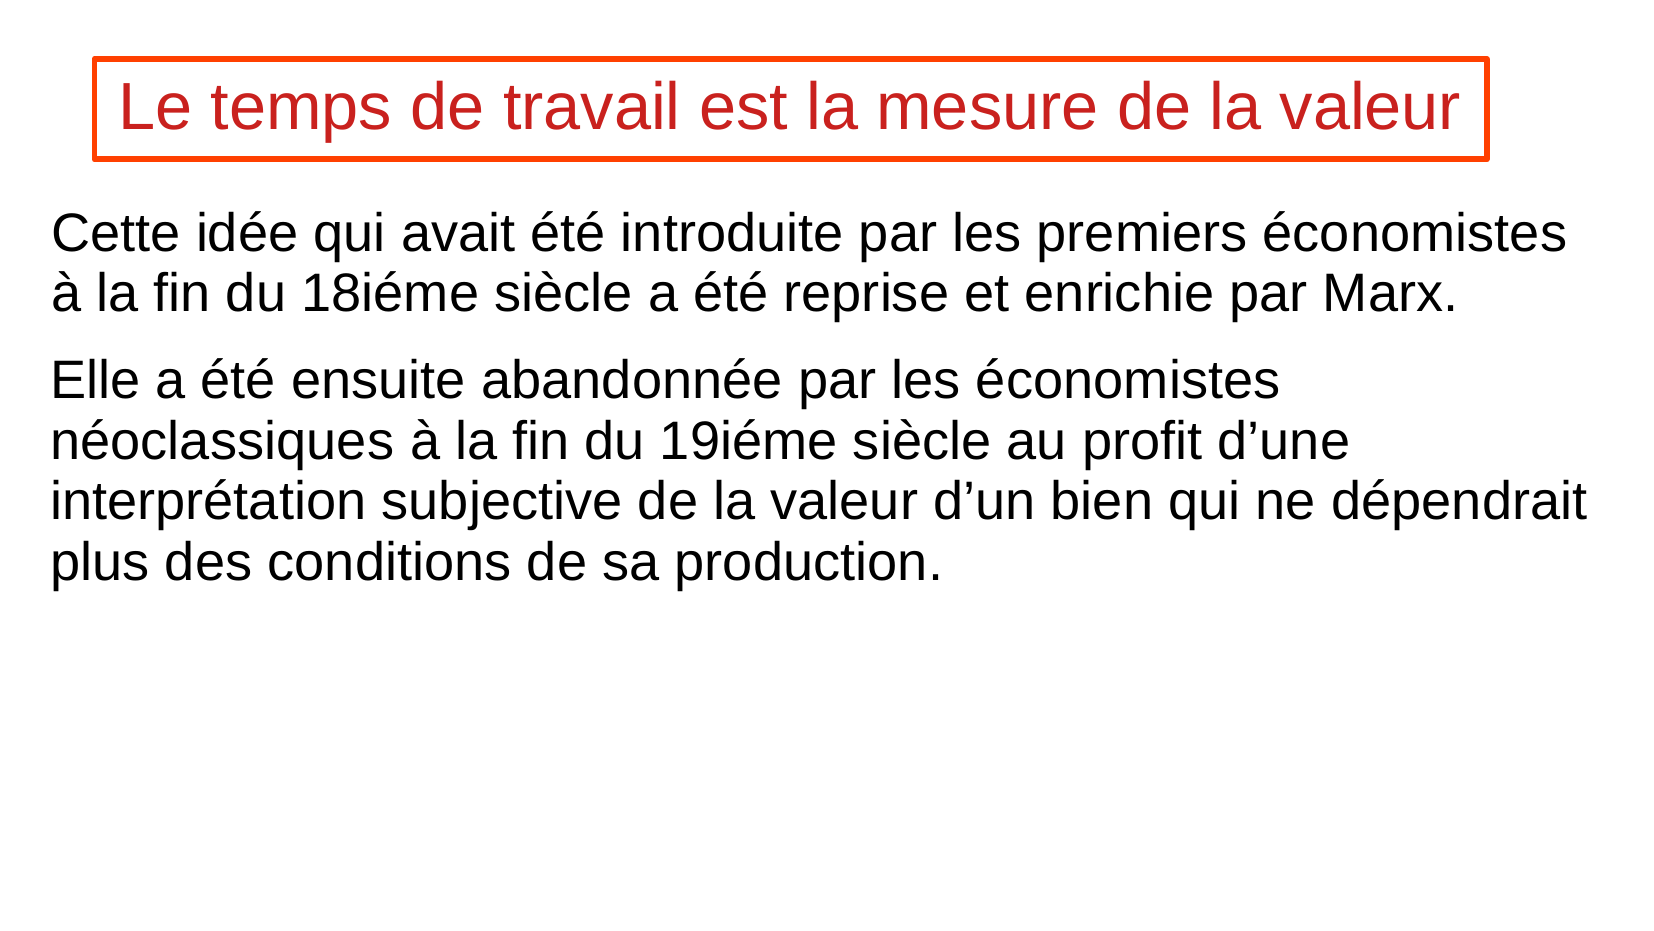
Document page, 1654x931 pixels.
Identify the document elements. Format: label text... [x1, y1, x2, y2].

text_box Cette idée qui avait été introduite par les premiers économistes à la fin du 18iéme siècle a été reprise et enrichie par Marx. [36, 194, 1619, 331]
text_box Elle a été ensuite abandonnée par les économistes néoclassiques à la fin du 19iéme siècle au profit d’une interprétation subjective de la valeur d’un bien qui ne dépendrait plus des conditions de sa production. [35, 342, 1617, 600]
text_box Le temps de travail est la mesure de la valeur [94, 59, 1487, 160]
